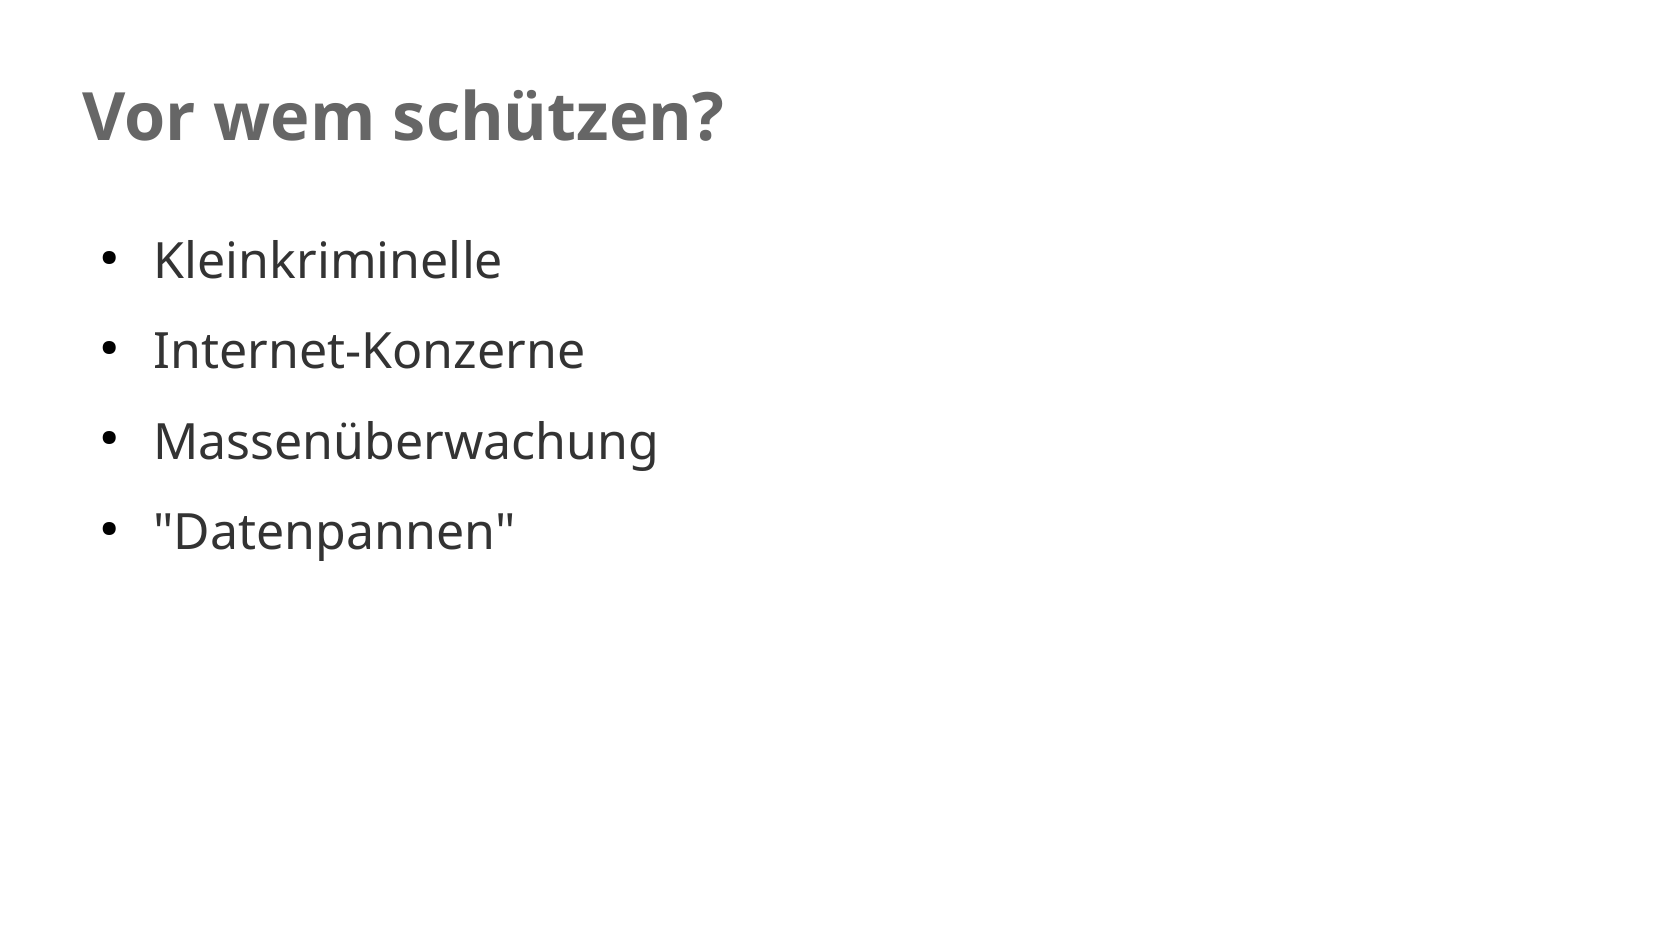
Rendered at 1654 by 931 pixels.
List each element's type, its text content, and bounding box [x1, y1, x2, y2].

title Vor wem schützen? [82, 37, 1571, 193]
list Kleinkriminelle Internet-Konzerne Massenüberwachung "Datenpannen" [82, 225, 1126, 758]
